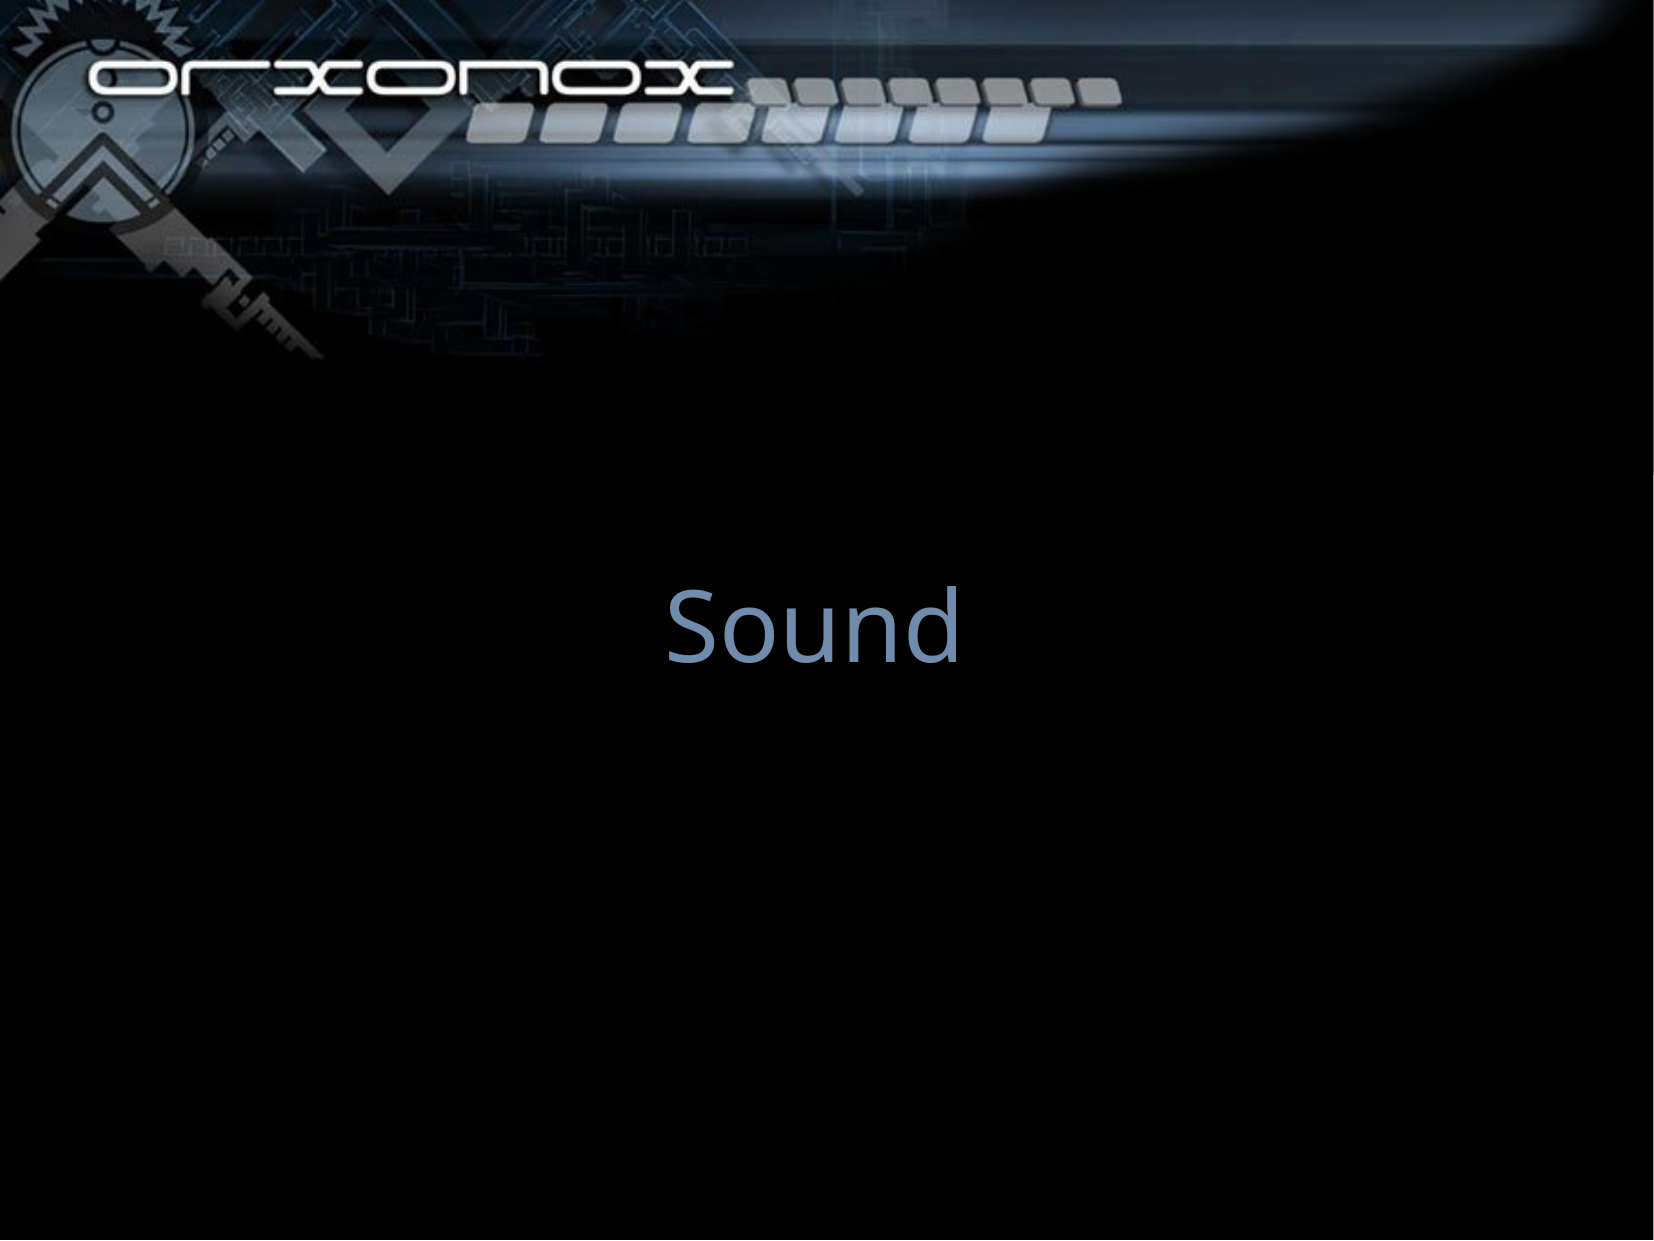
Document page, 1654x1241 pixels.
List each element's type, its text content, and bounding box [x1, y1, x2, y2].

text_box Sound [649, 548, 1182, 680]
picture [0, 0, 1654, 475]
